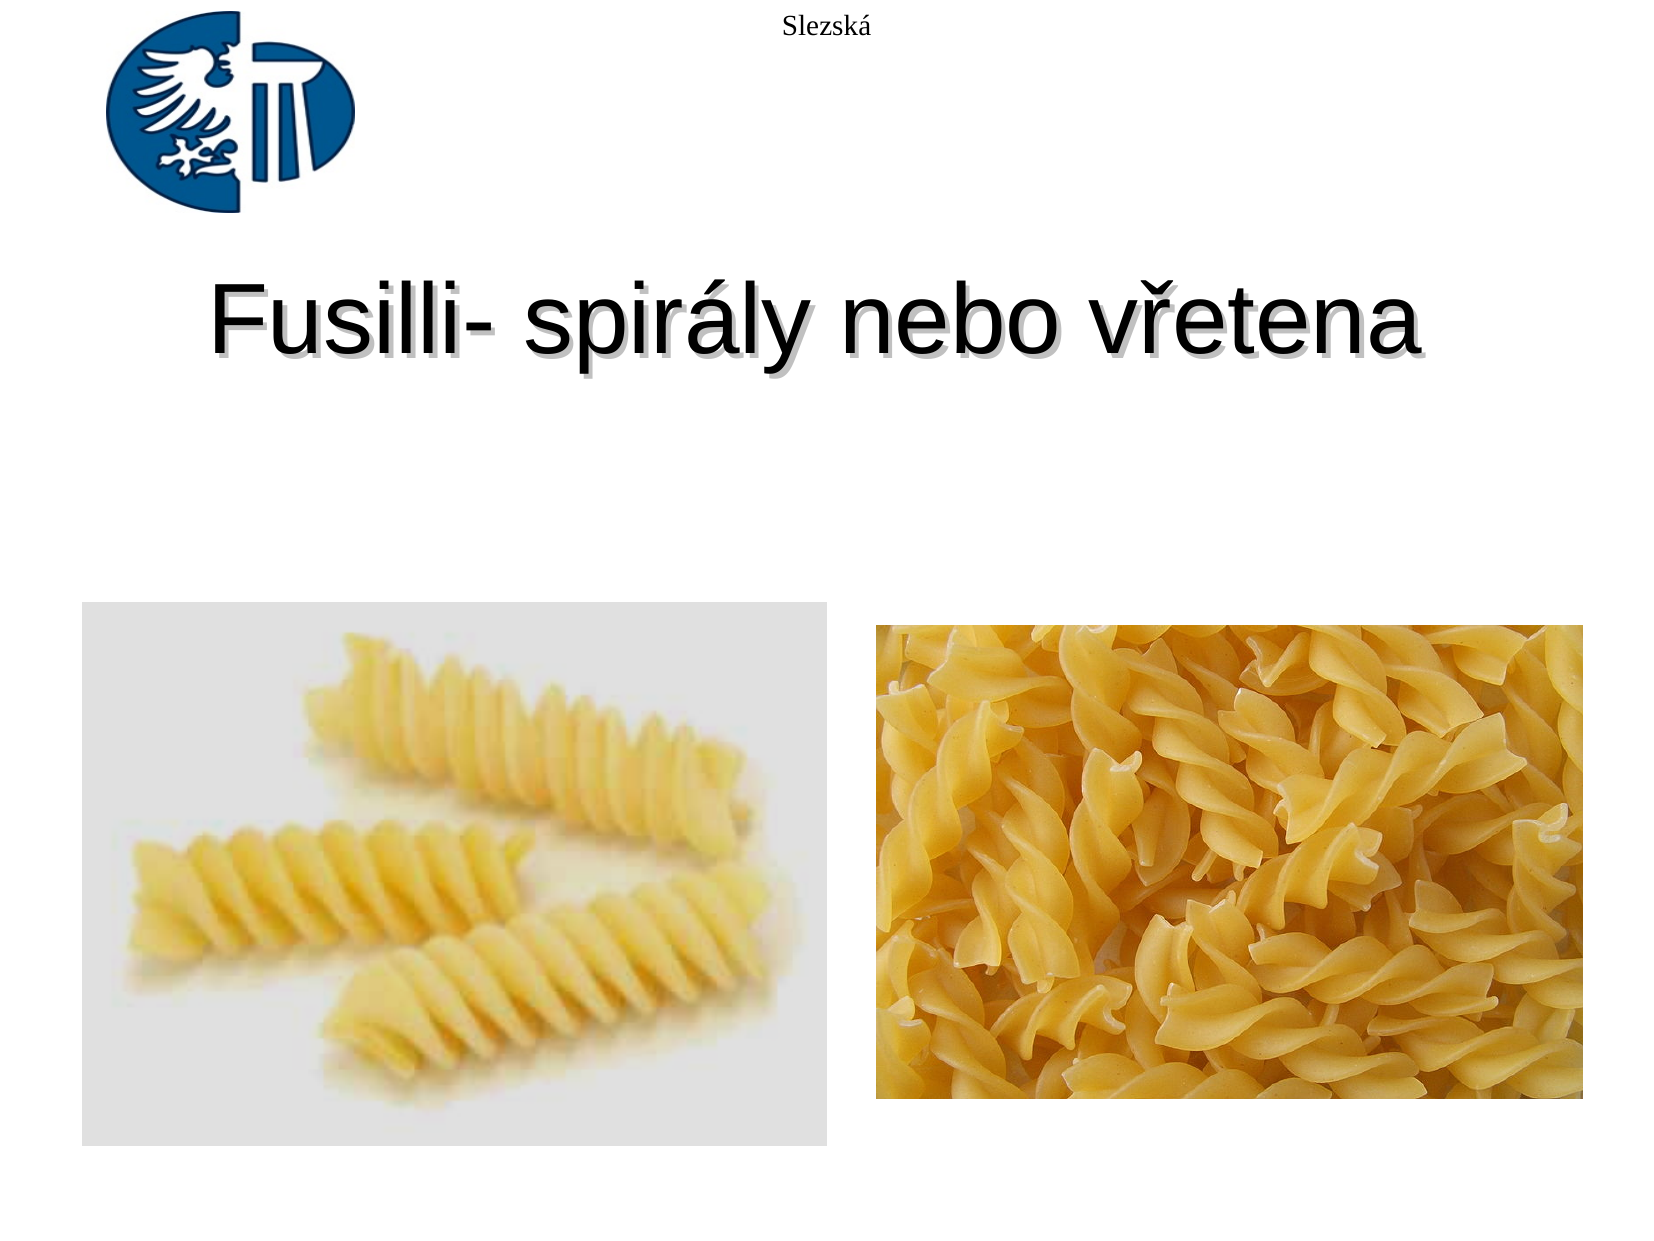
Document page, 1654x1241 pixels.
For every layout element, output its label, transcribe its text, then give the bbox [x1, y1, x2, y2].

picture [876, 625, 1583, 1099]
title Fusilli- spirály nebo vřetena [70, 153, 1559, 485]
picture [106, 11, 355, 153]
picture [82, 602, 827, 1146]
